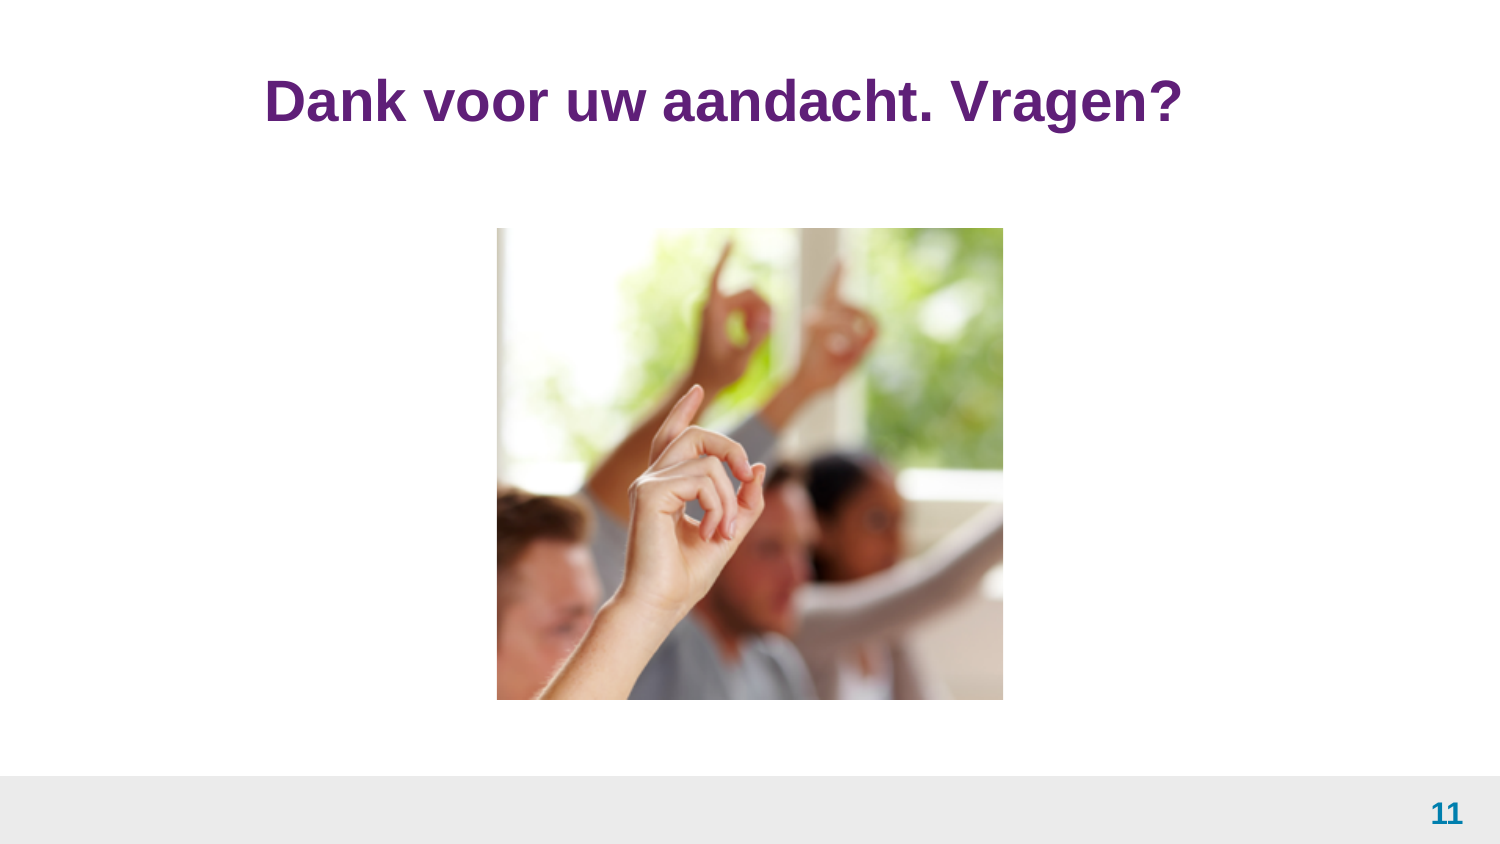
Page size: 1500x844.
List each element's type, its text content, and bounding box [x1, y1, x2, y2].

picture [496, 228, 1004, 700]
text_box [0, 776, 1500, 844]
title Dank voor uw aandacht. Vragen? [49, 32, 1400, 173]
text_box 11 [1423, 786, 1491, 838]
